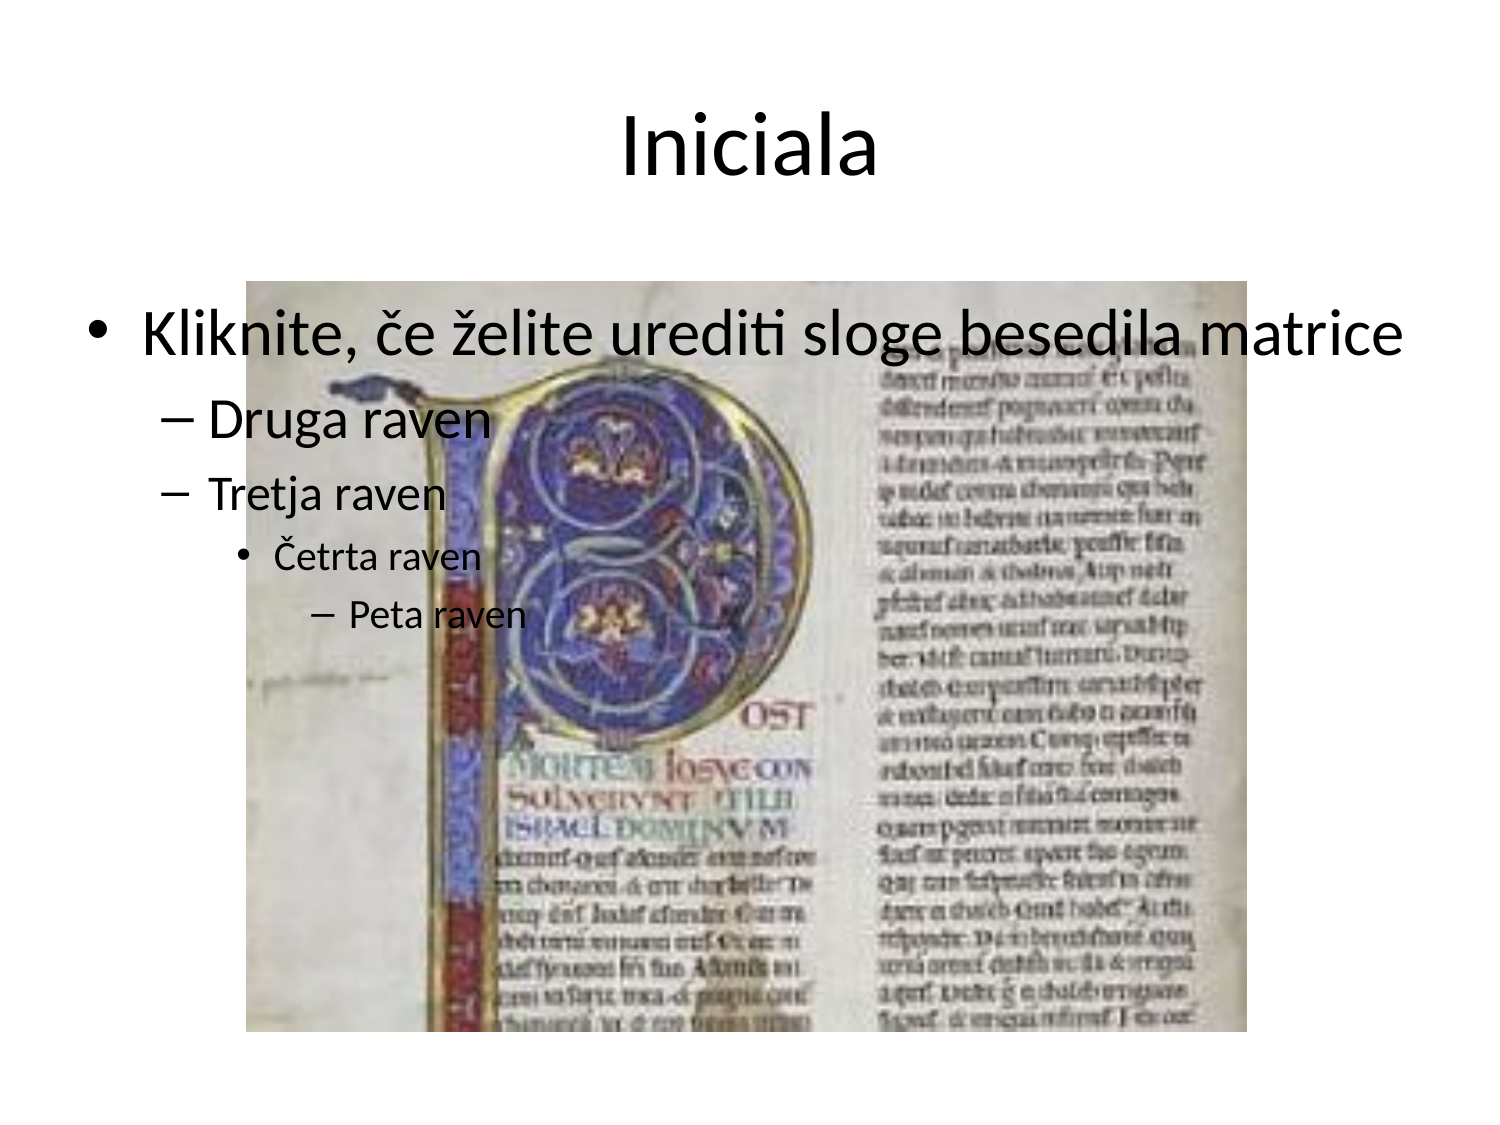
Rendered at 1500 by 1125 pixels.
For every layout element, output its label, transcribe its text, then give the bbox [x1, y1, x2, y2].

title Iniciala [75, 45, 1425, 233]
picture [246, 281, 1247, 1032]
